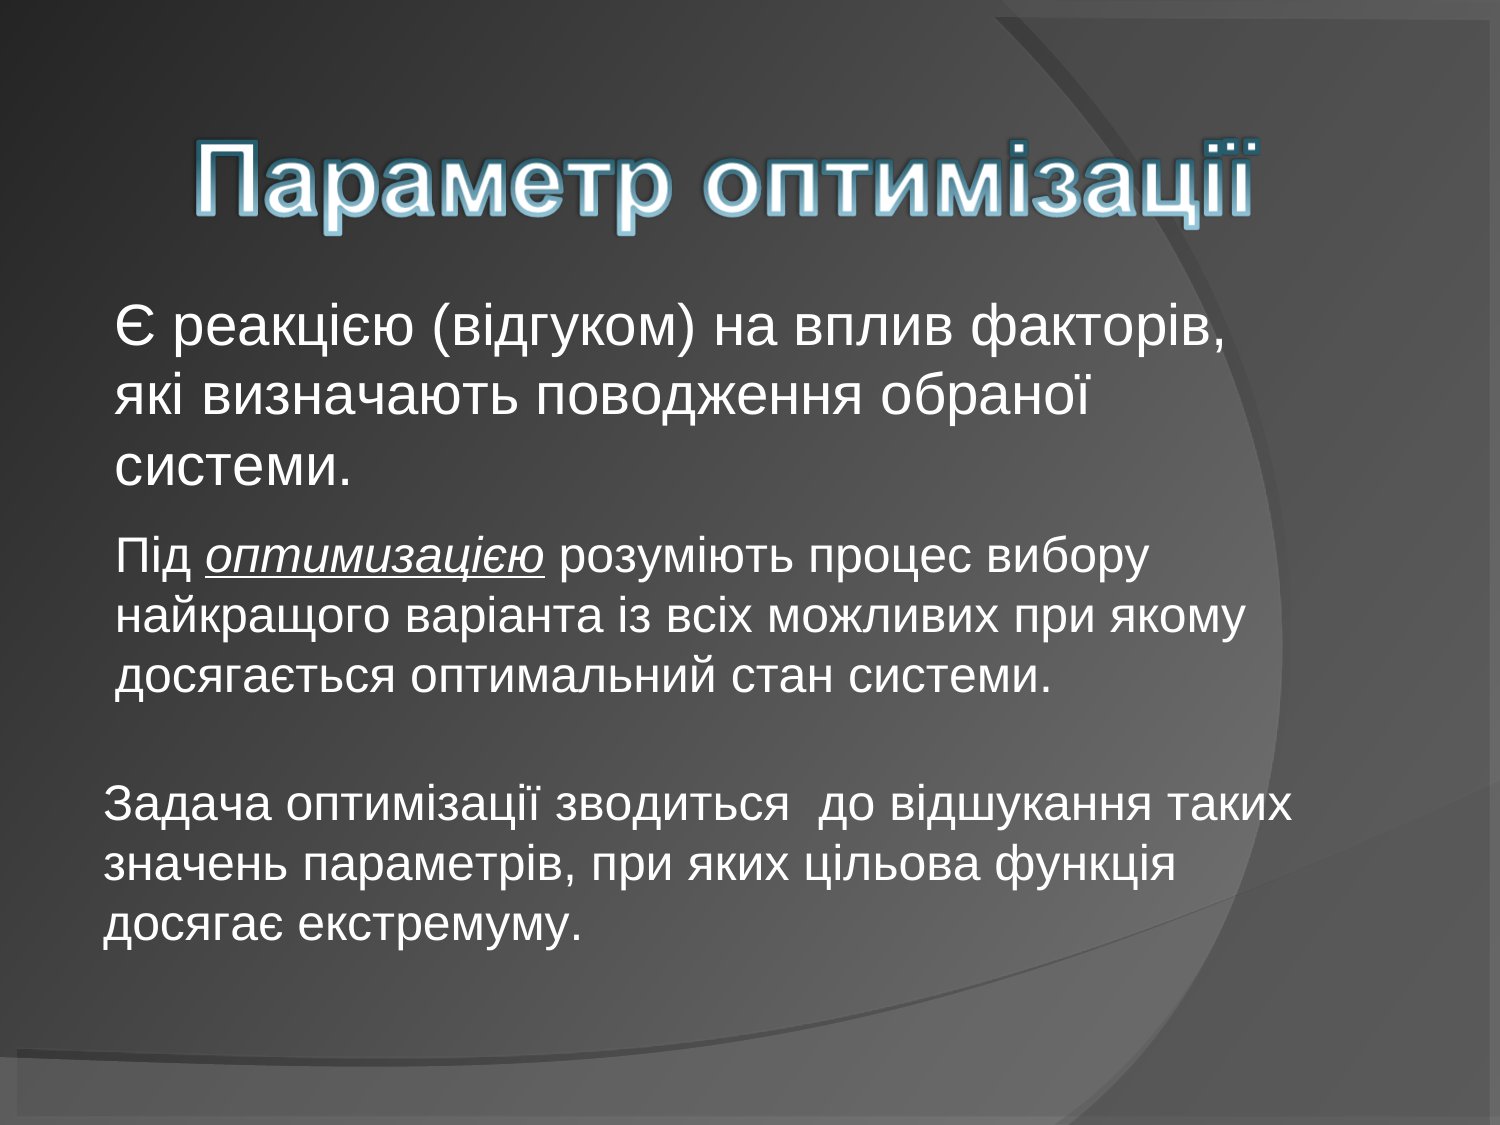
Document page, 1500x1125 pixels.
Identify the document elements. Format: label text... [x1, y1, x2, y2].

text_box Є реакцією (відгуком) на вплив факторів, які визначають поводження обраної системи. [100, 278, 1300, 505]
text_box Під оптимизацією розуміють процес вибору найкращого варіанта із всіх можливих при якому досягається оптимальний стан системи. [100, 515, 1306, 711]
picture [123, 78, 1319, 247]
text_box Задача оптимізації зводиться до відшукання таких значень параметрів, при яких цільова функція досягає екстремуму. [88, 763, 1353, 959]
